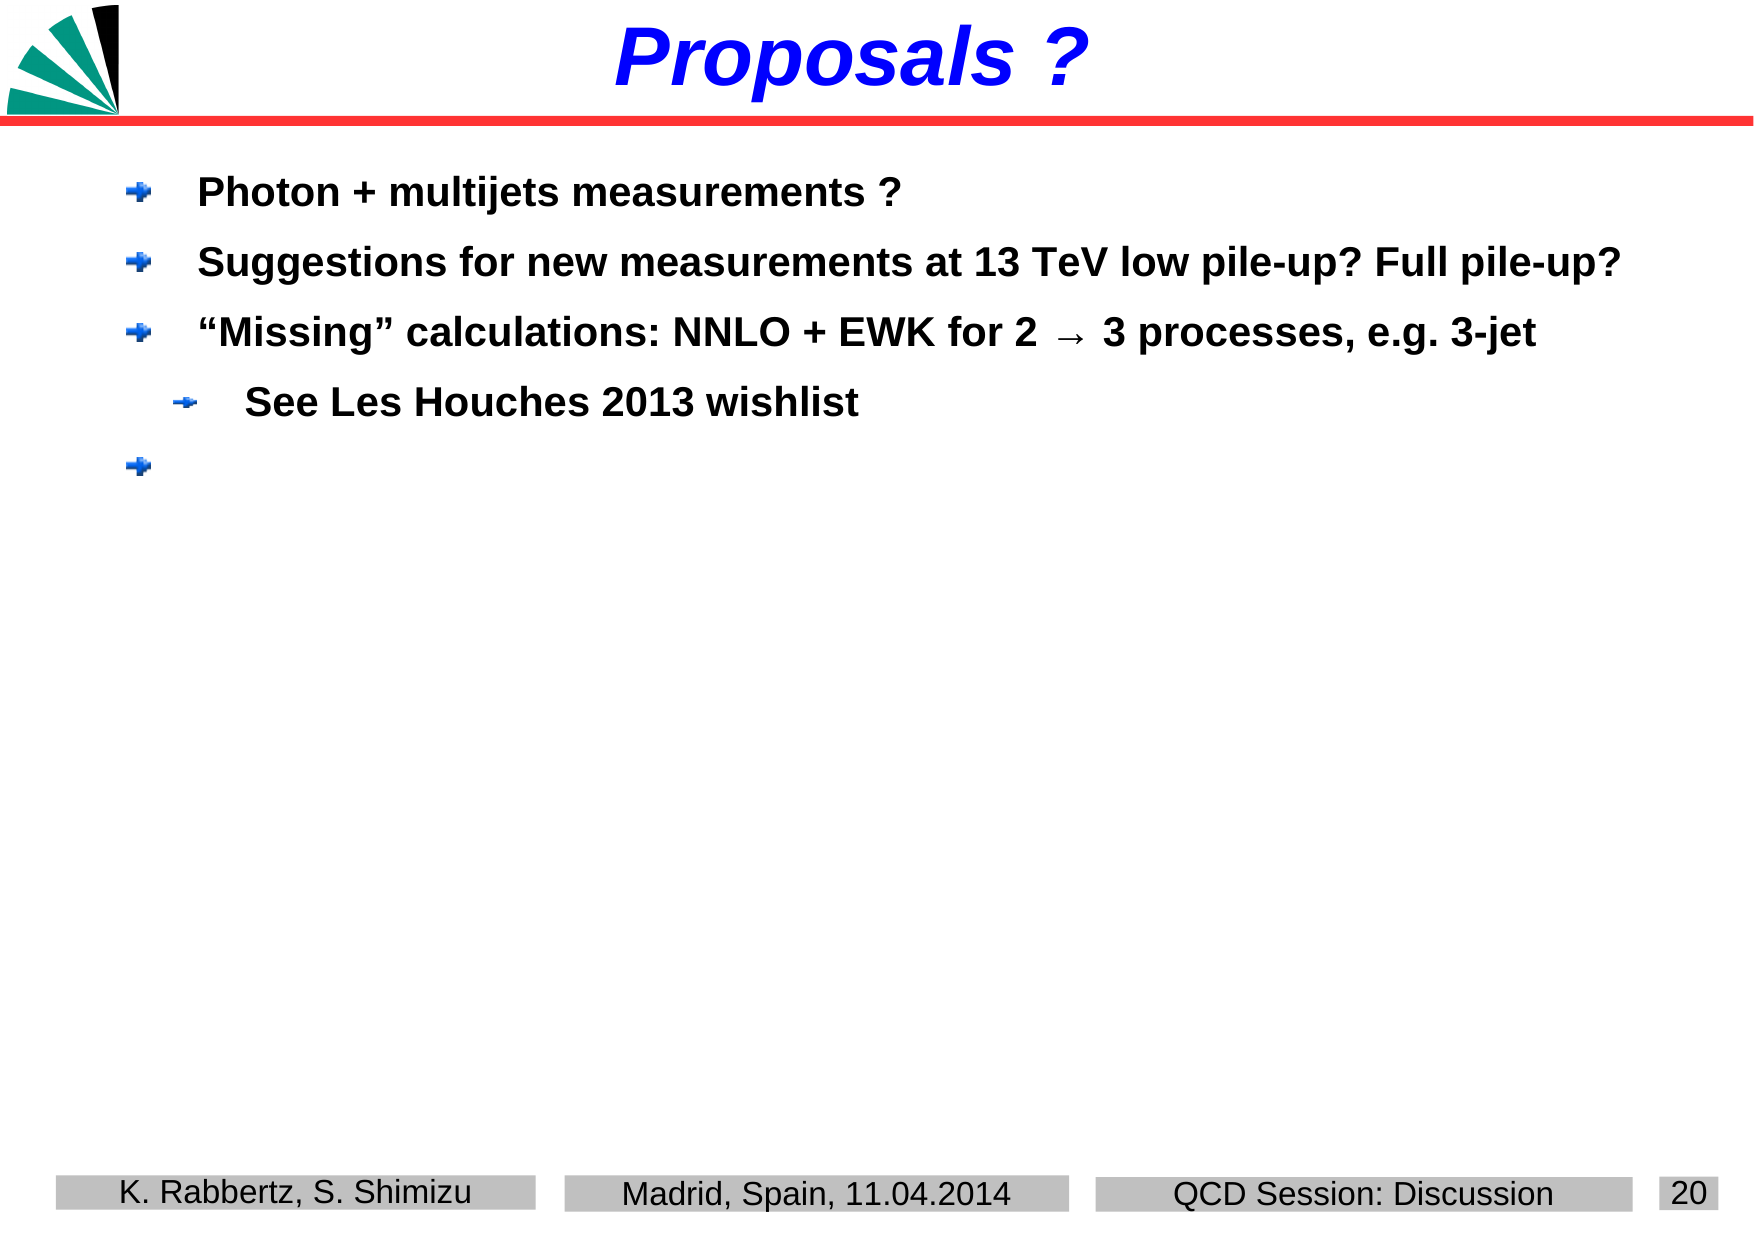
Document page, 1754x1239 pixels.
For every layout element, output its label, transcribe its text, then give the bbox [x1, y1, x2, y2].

list Photon + multijets measurements ? Suggestions for new measurements at 13 TeV low pile-up? Full pile-up? “Missing” calculations: NNLO + EWK for 2 → 3 processes, e.g. 3-jet See Les Houches 2013 wishlist [67, 168, 1684, 965]
picture [7, 5, 119, 116]
title Proposals ? [123, 0, 1606, 114]
